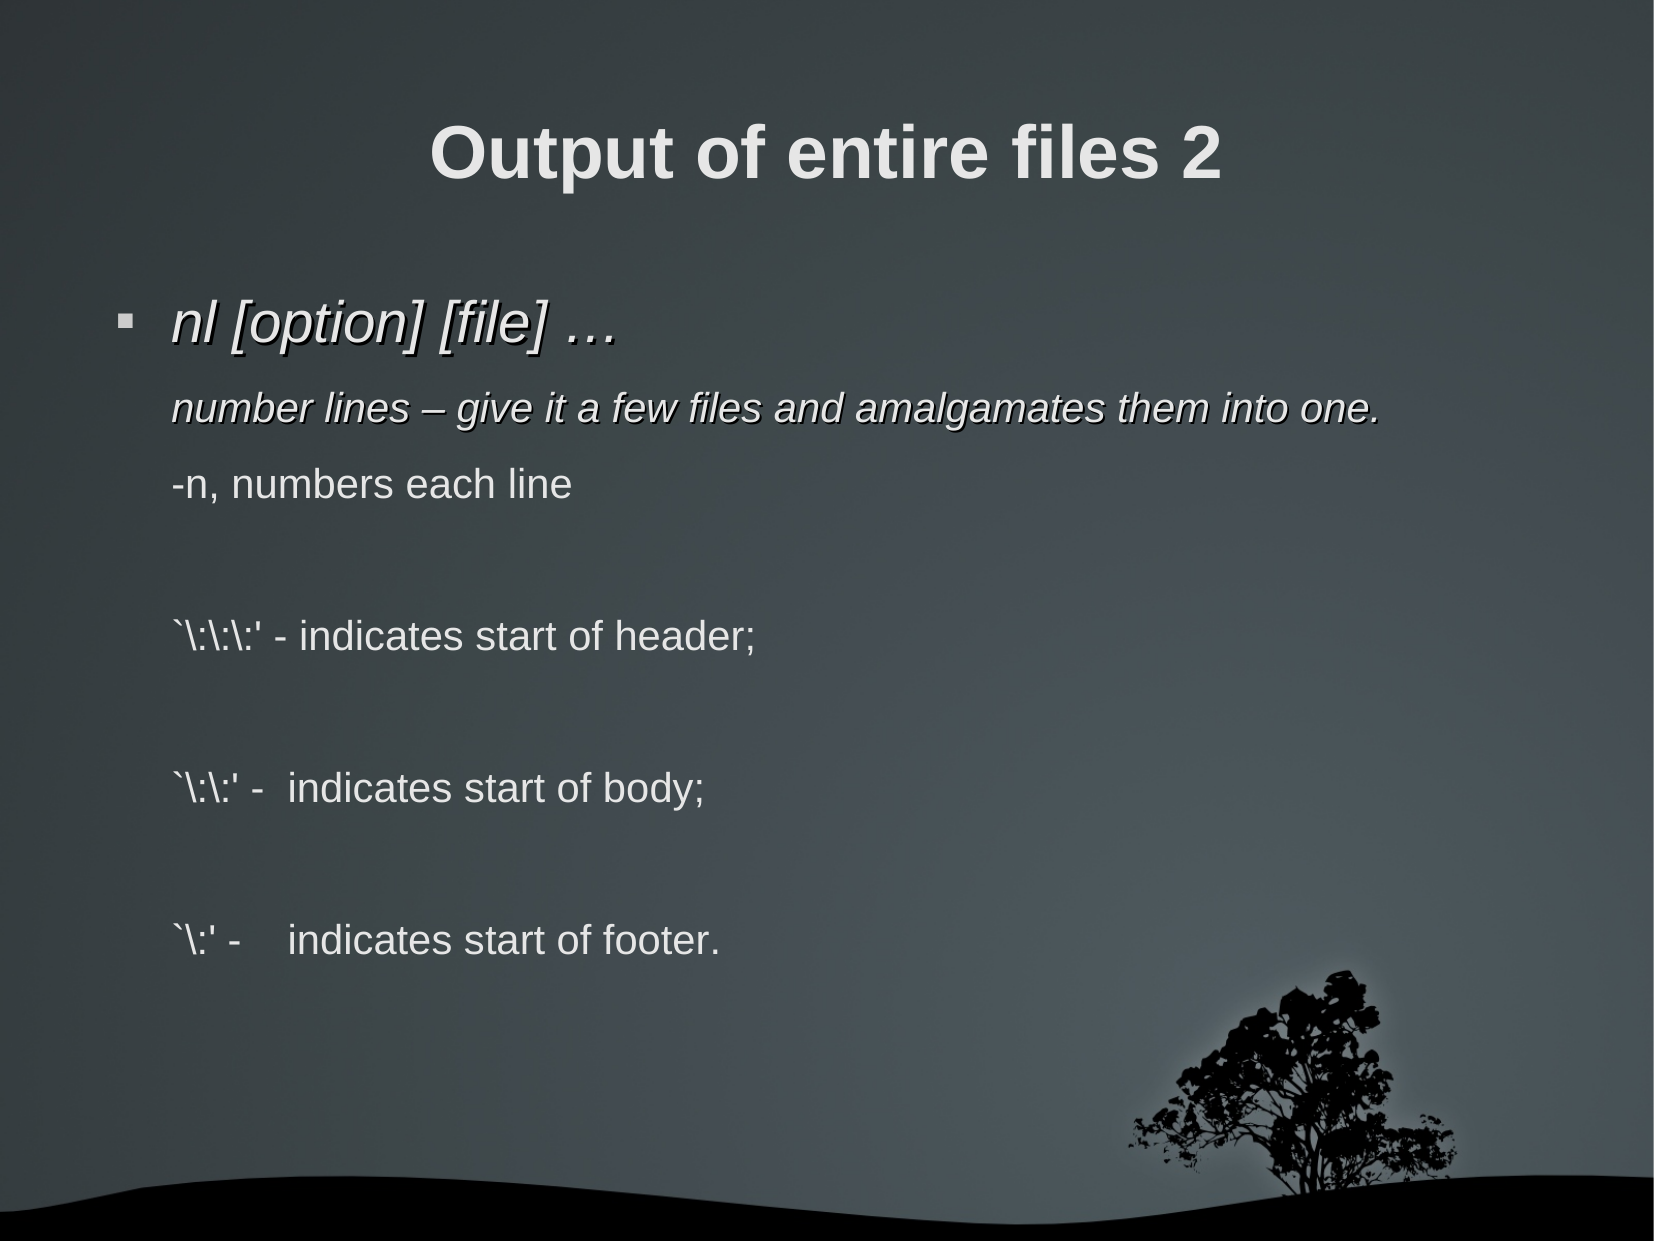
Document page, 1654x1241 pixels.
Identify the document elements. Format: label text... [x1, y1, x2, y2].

list nl [option] [file] … number lines – give it a few files and amalgamates them into one. -n, numbers each line `\:\:\:' - indicates start of header; `\:\:' - indicates start of body; `\:' - indicates start of footer. [82, 290, 1571, 1094]
picture [0, 0, 1654, 1241]
title Output of entire files 2 [82, 56, 1571, 250]
